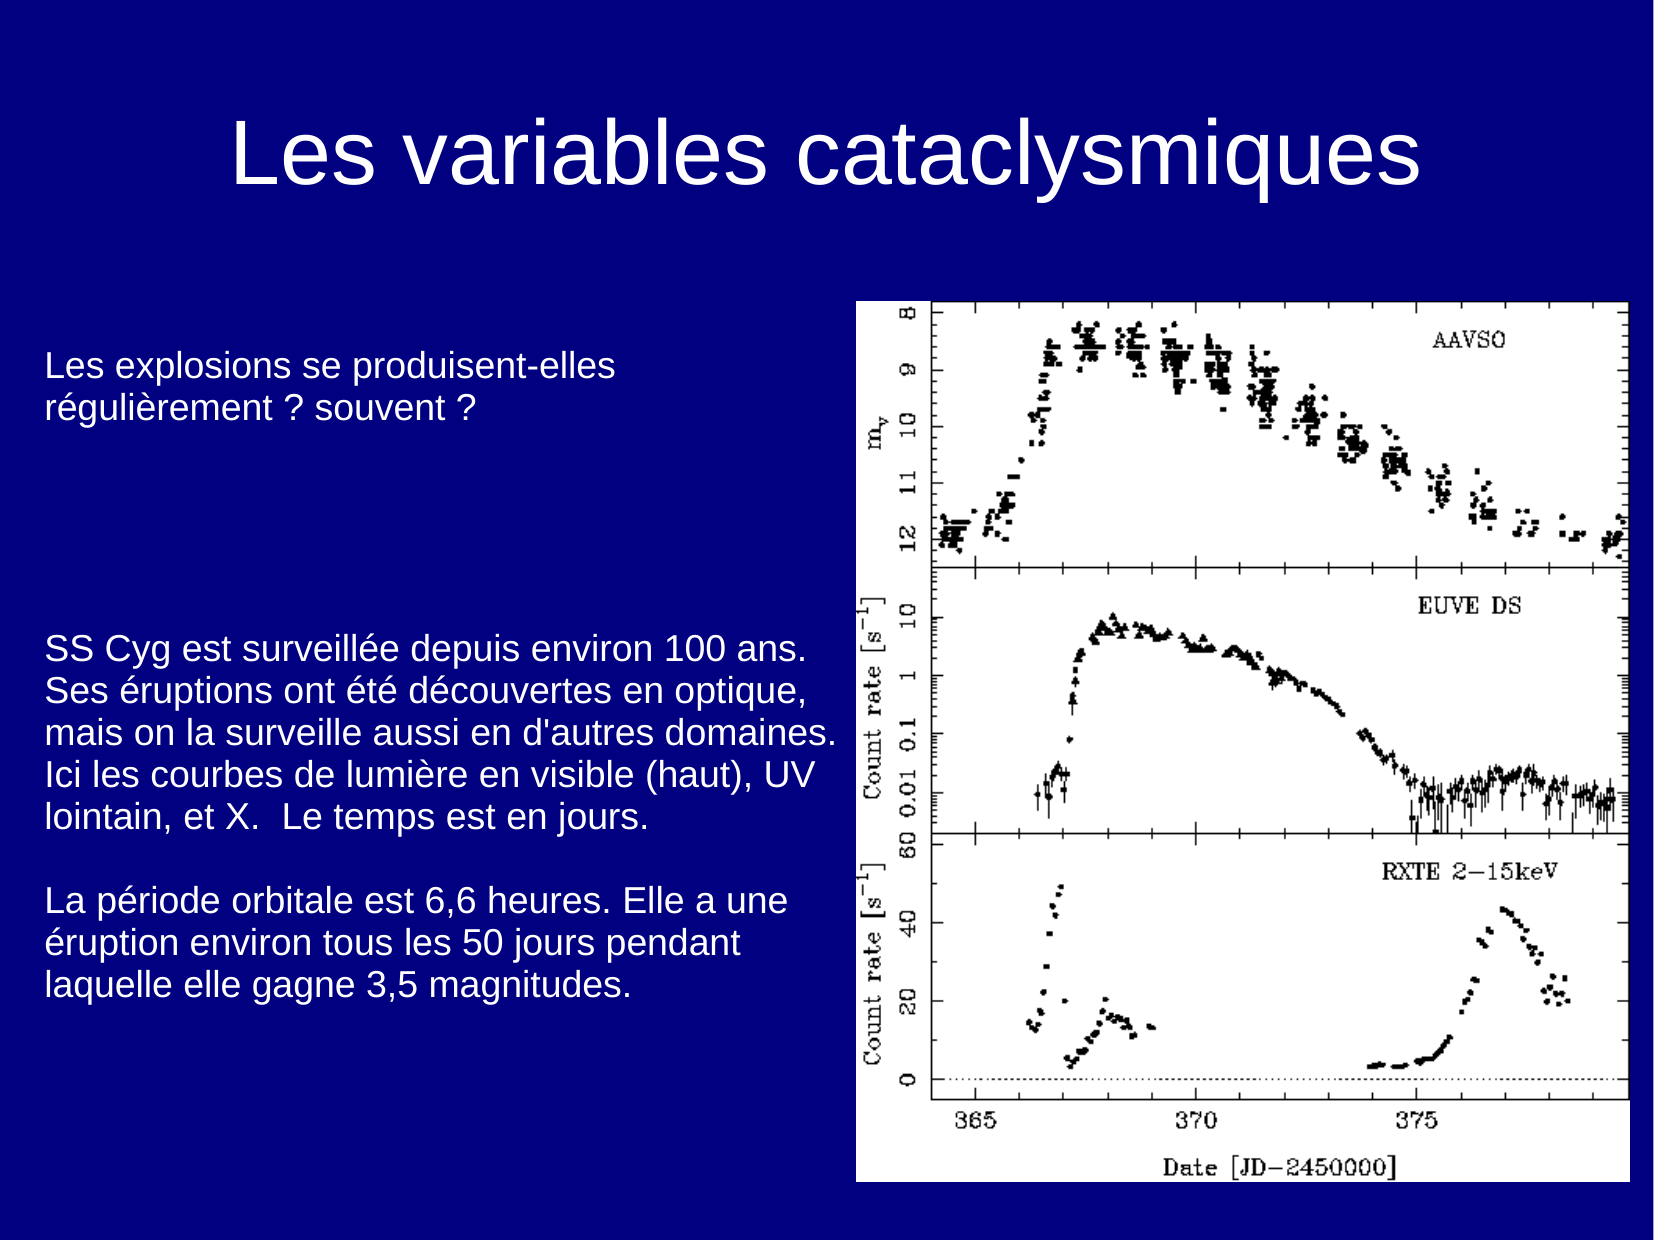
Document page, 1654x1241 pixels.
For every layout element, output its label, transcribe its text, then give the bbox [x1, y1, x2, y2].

picture [856, 301, 1630, 1182]
text_box Les explosions se produisent-elles régulièrement ? souvent ? [29, 295, 1506, 620]
title Les variables cataclysmiques [82, 49, 1571, 257]
text_box SS Cyg est surveillée depuis environ 100 ans. Ses éruptions ont été découvertes en optique, mais on la surveille aussi en d'autres domaines. Ici les courbes de lumière en visible (haut), UV lointain, et X. Le temps est en jours. La période orbitale est 6,6 heures. Elle a une éruption environ tous les 50 jours pendant laquelle elle gagne 3,5 magnitudes. [29, 620, 856, 1182]
